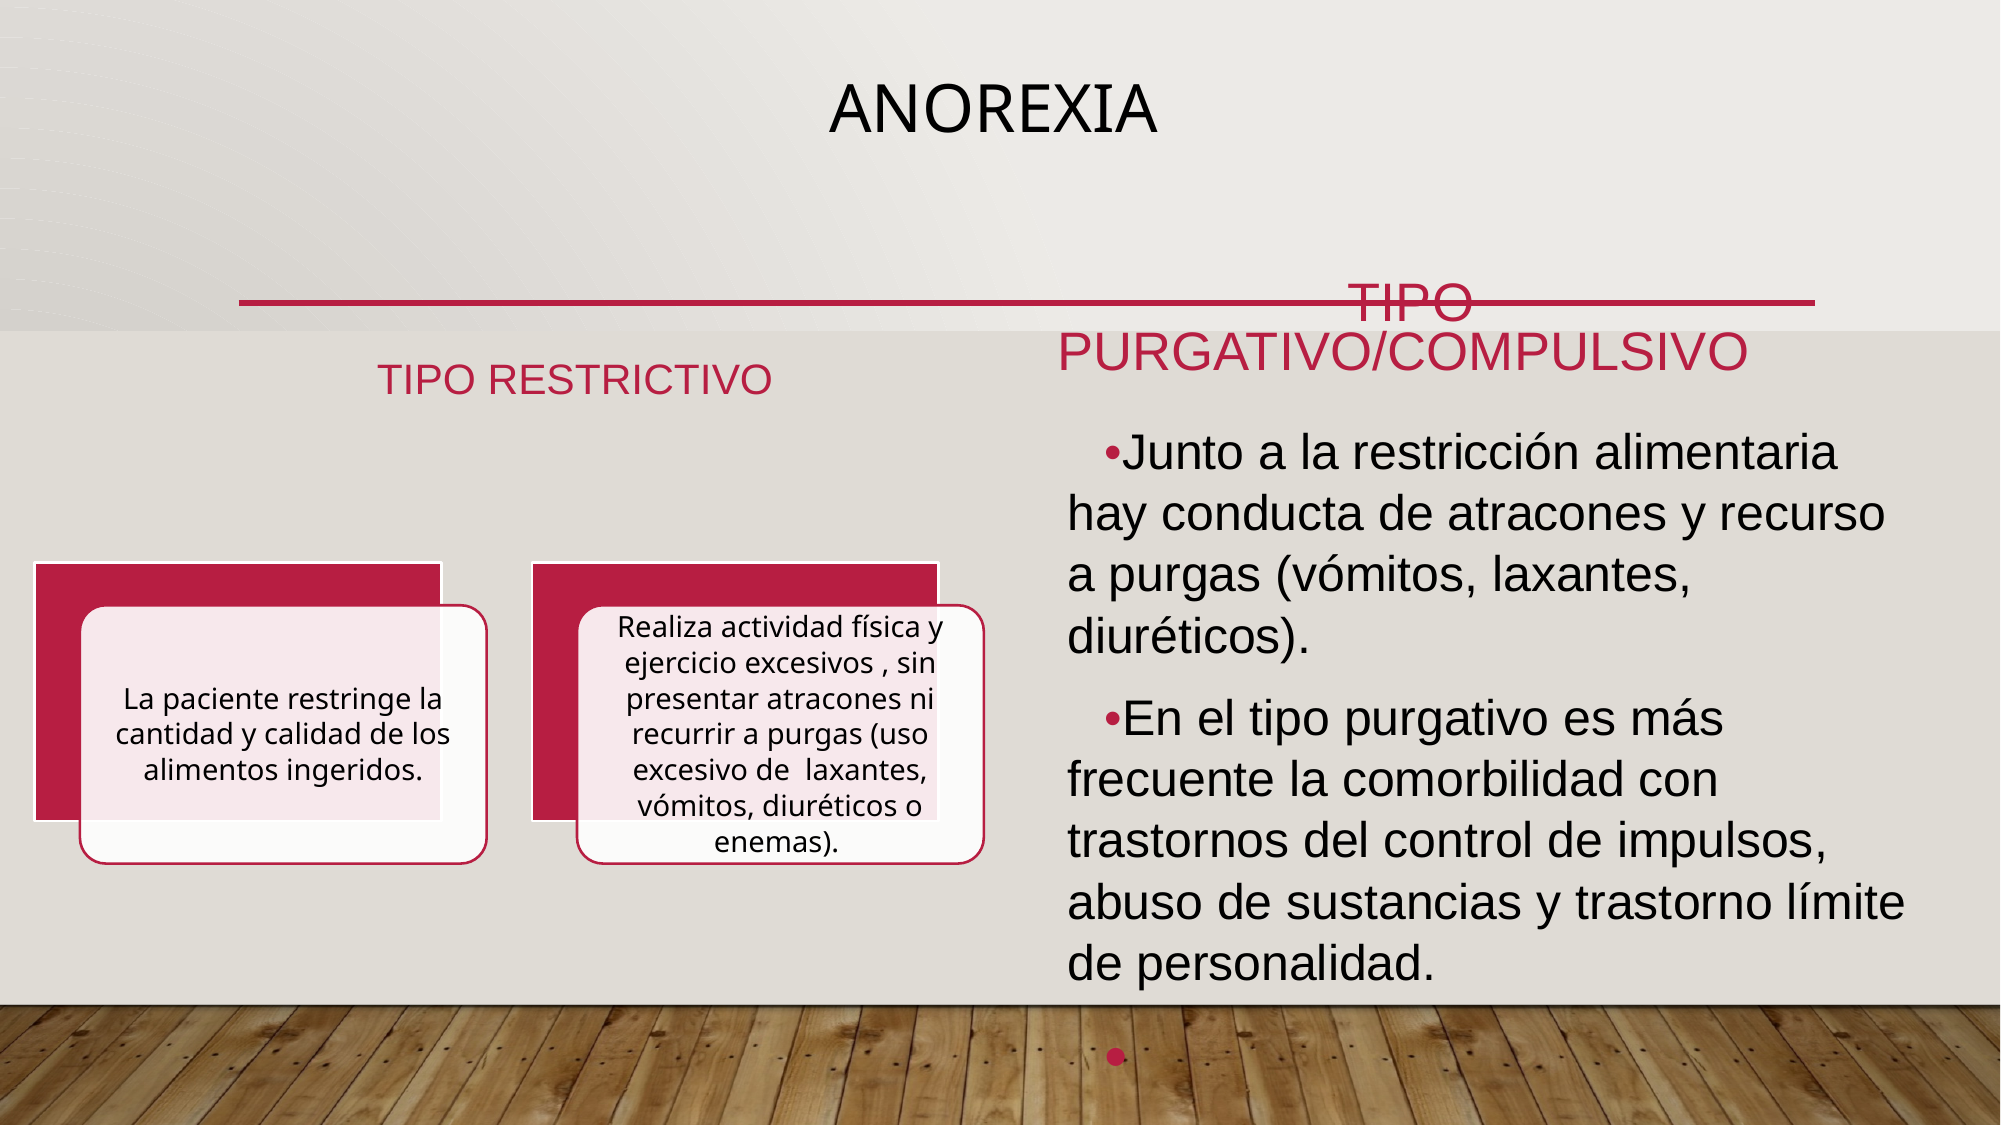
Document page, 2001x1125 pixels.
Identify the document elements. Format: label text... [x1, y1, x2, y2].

text_box Realiza actividad física y ejercicio excesivos , sin presentar atracones ni recurrir a purgas (uso excesivo de laxantes, vómitos, diuréticos o enemas). [577, 605, 984, 864]
list Tipo purgativo/compulsivo [1012, 275, 1810, 410]
list Junto a la restricción alimentaria hay conducta de atracones y recurso a purgas (vómitos, laxantes, diuréticos). En el tipo purgativo es más frecuente la comorbilidad con trastornos del control de impulsos, abuso de sustancias y trastorno límite de personalidad. [1012, 410, 1927, 1016]
title ANOREXIA [177, 59, 1809, 278]
text_box [531, 562, 939, 821]
text_box [34, 562, 442, 821]
text_box La paciente restringe la cantidad y calidad de los alimentos ingeridos. [79, 605, 487, 864]
picture [0, 1005, 2001, 1125]
list Tipo restrictivo [177, 275, 984, 411]
